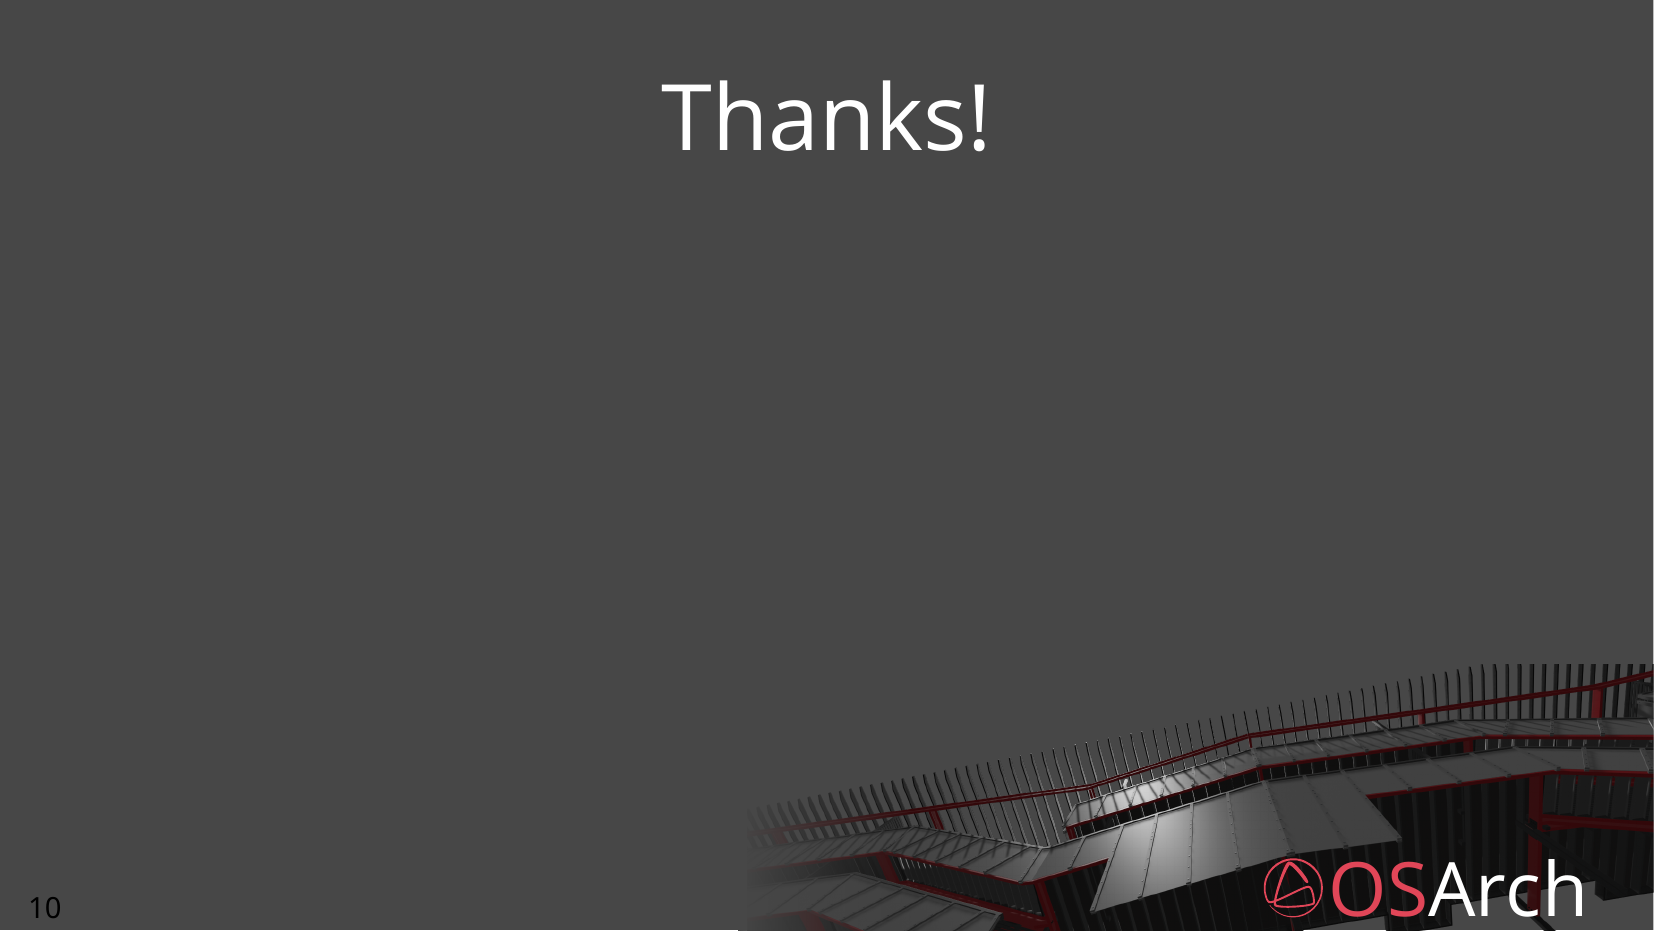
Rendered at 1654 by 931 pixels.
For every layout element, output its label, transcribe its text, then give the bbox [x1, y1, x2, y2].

picture [747, 664, 1654, 931]
title Thanks! [82, 37, 1571, 193]
